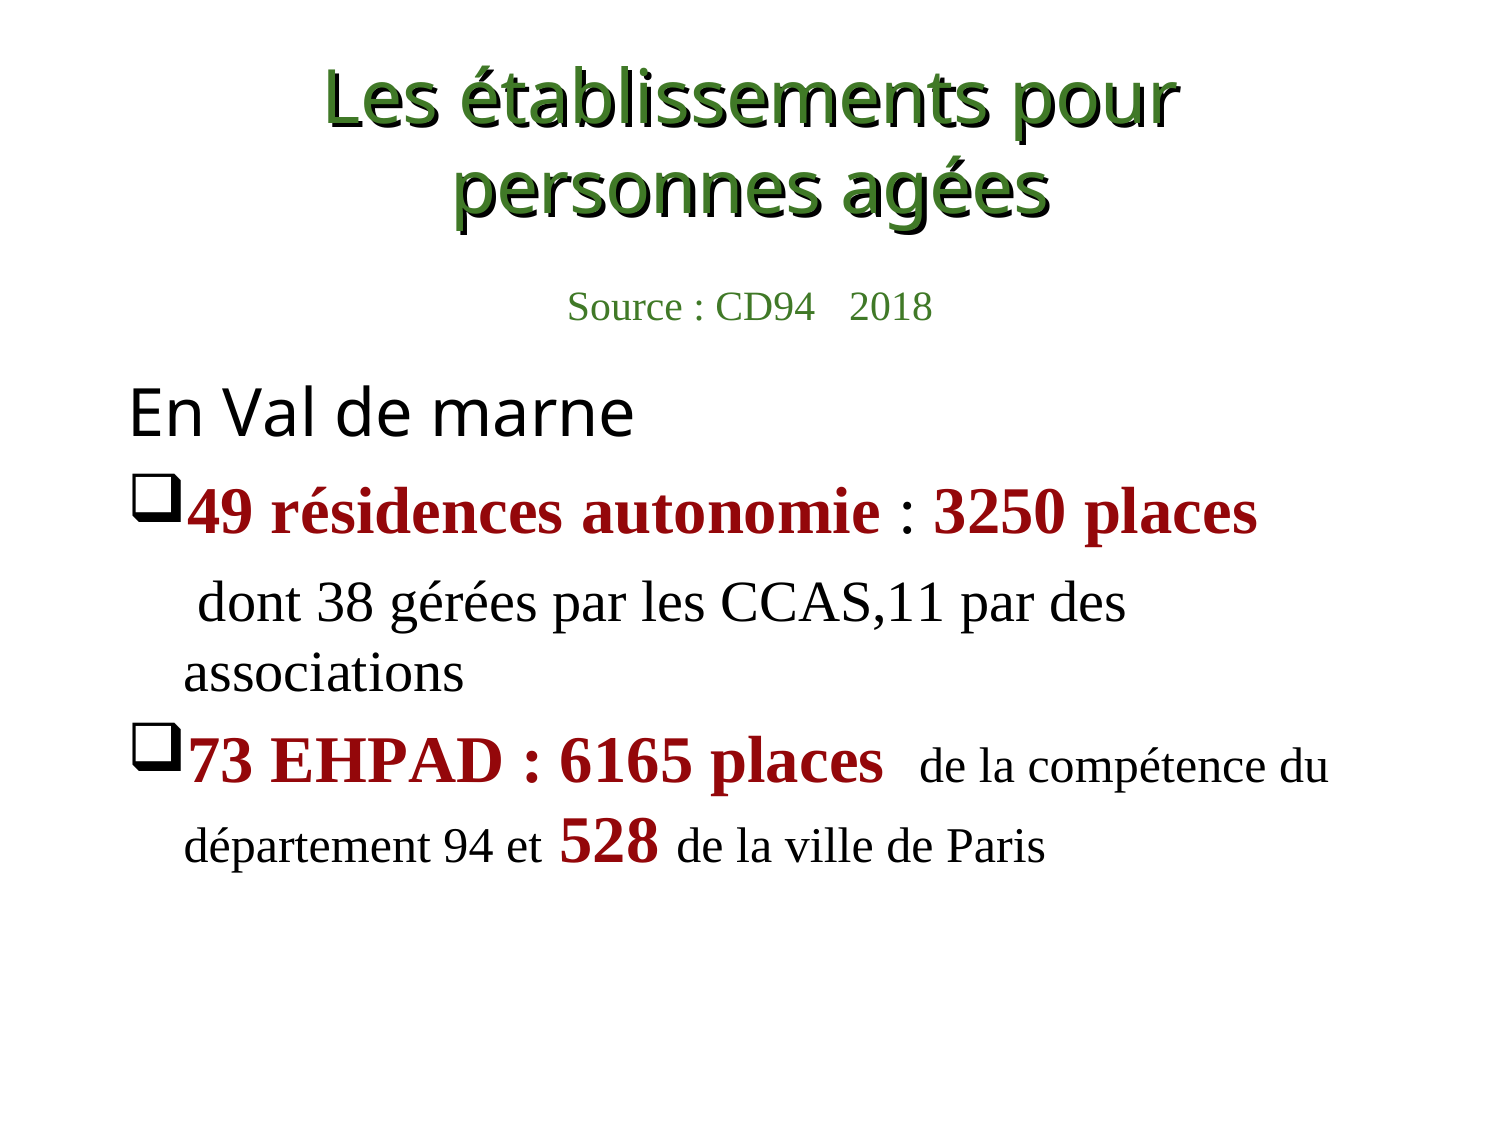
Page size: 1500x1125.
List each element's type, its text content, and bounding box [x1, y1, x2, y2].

title Les établissements pour personnes agées Source : CD94 2018 [112, 99, 1388, 288]
list En Val de marne 49 résidences autonomie : 3250 places dont 38 gérées par les CCAS,11 par des associations 73 EHPAD : 6165 places de la compétence du département 94 et 528 de la ville de Paris [112, 362, 1388, 1038]
